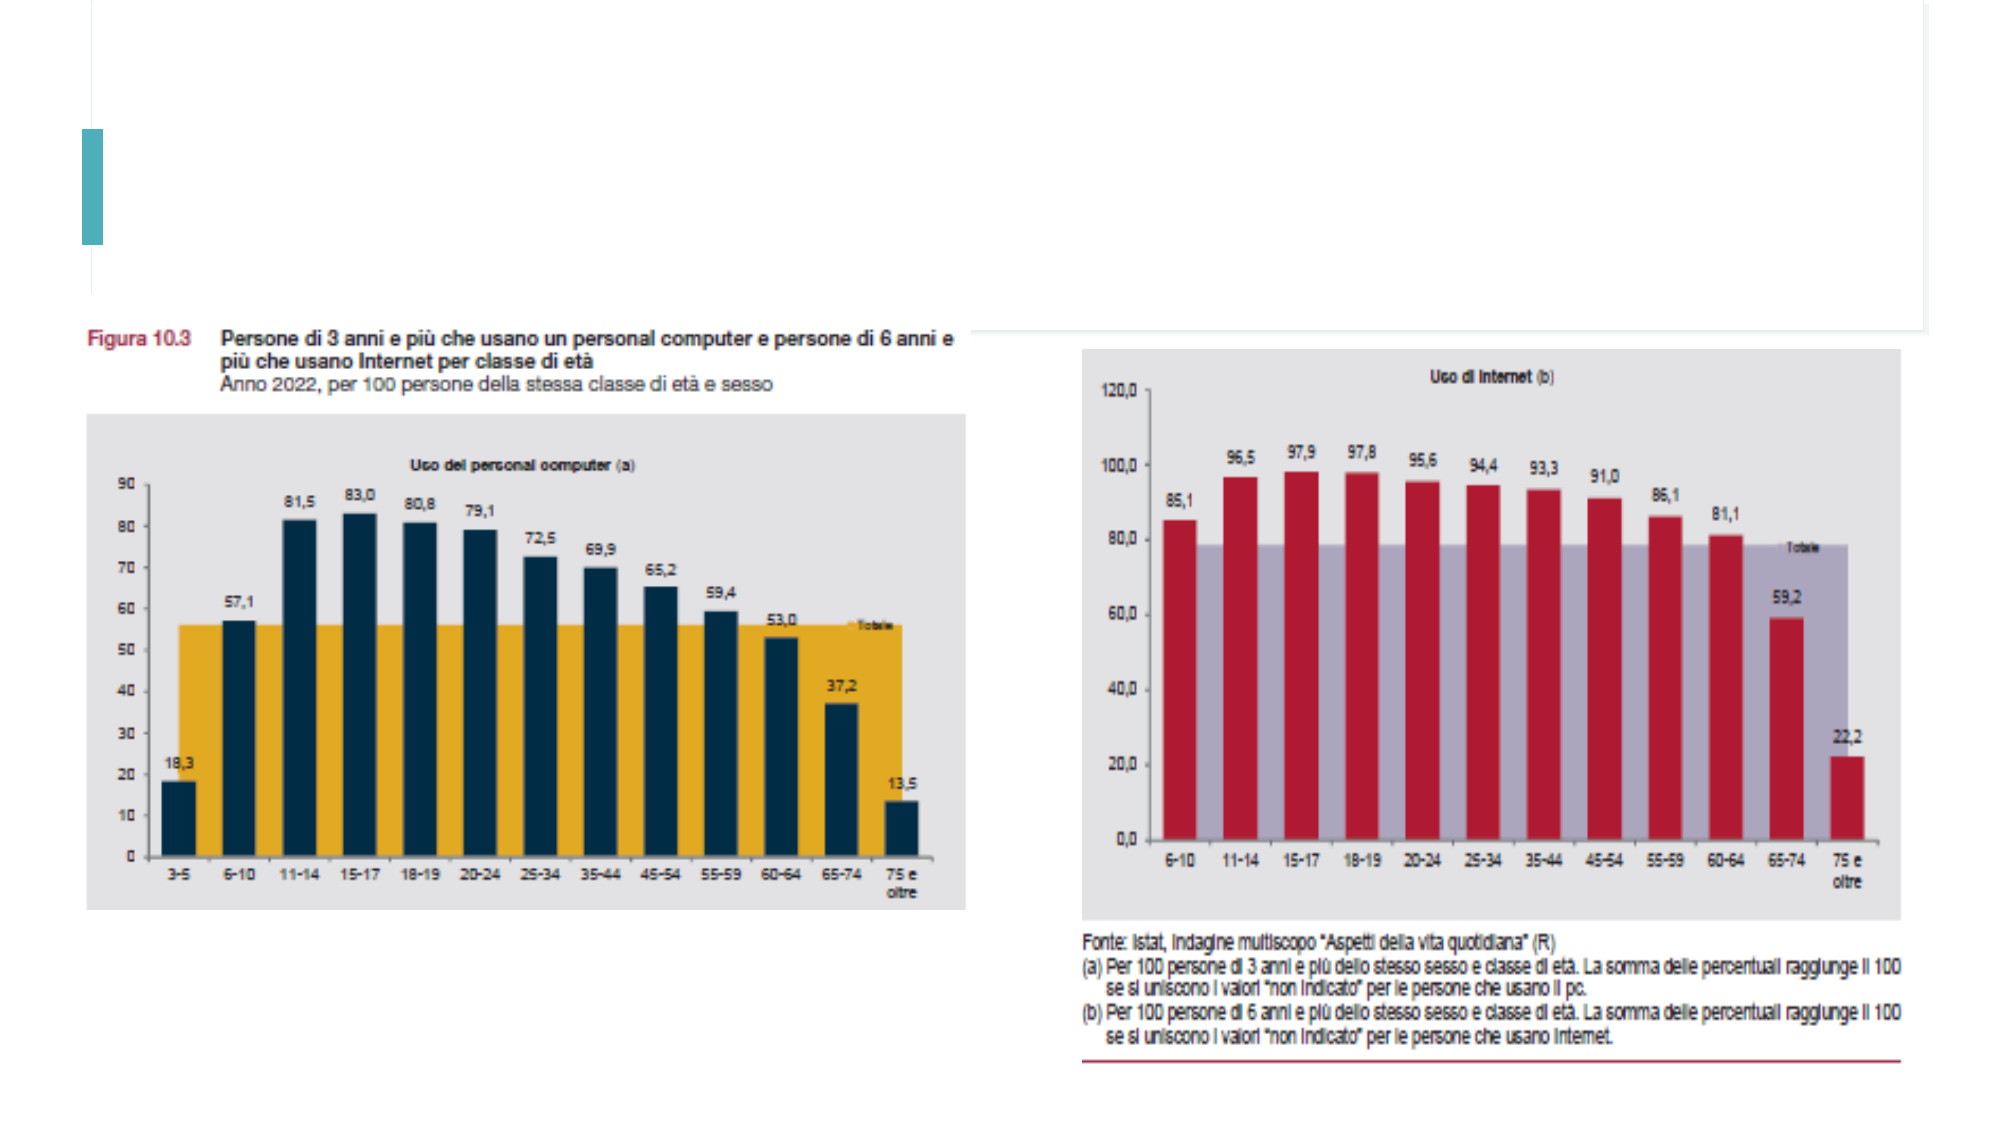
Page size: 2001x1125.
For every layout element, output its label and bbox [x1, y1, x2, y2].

picture [1082, 350, 1910, 1069]
picture [60, 294, 971, 910]
